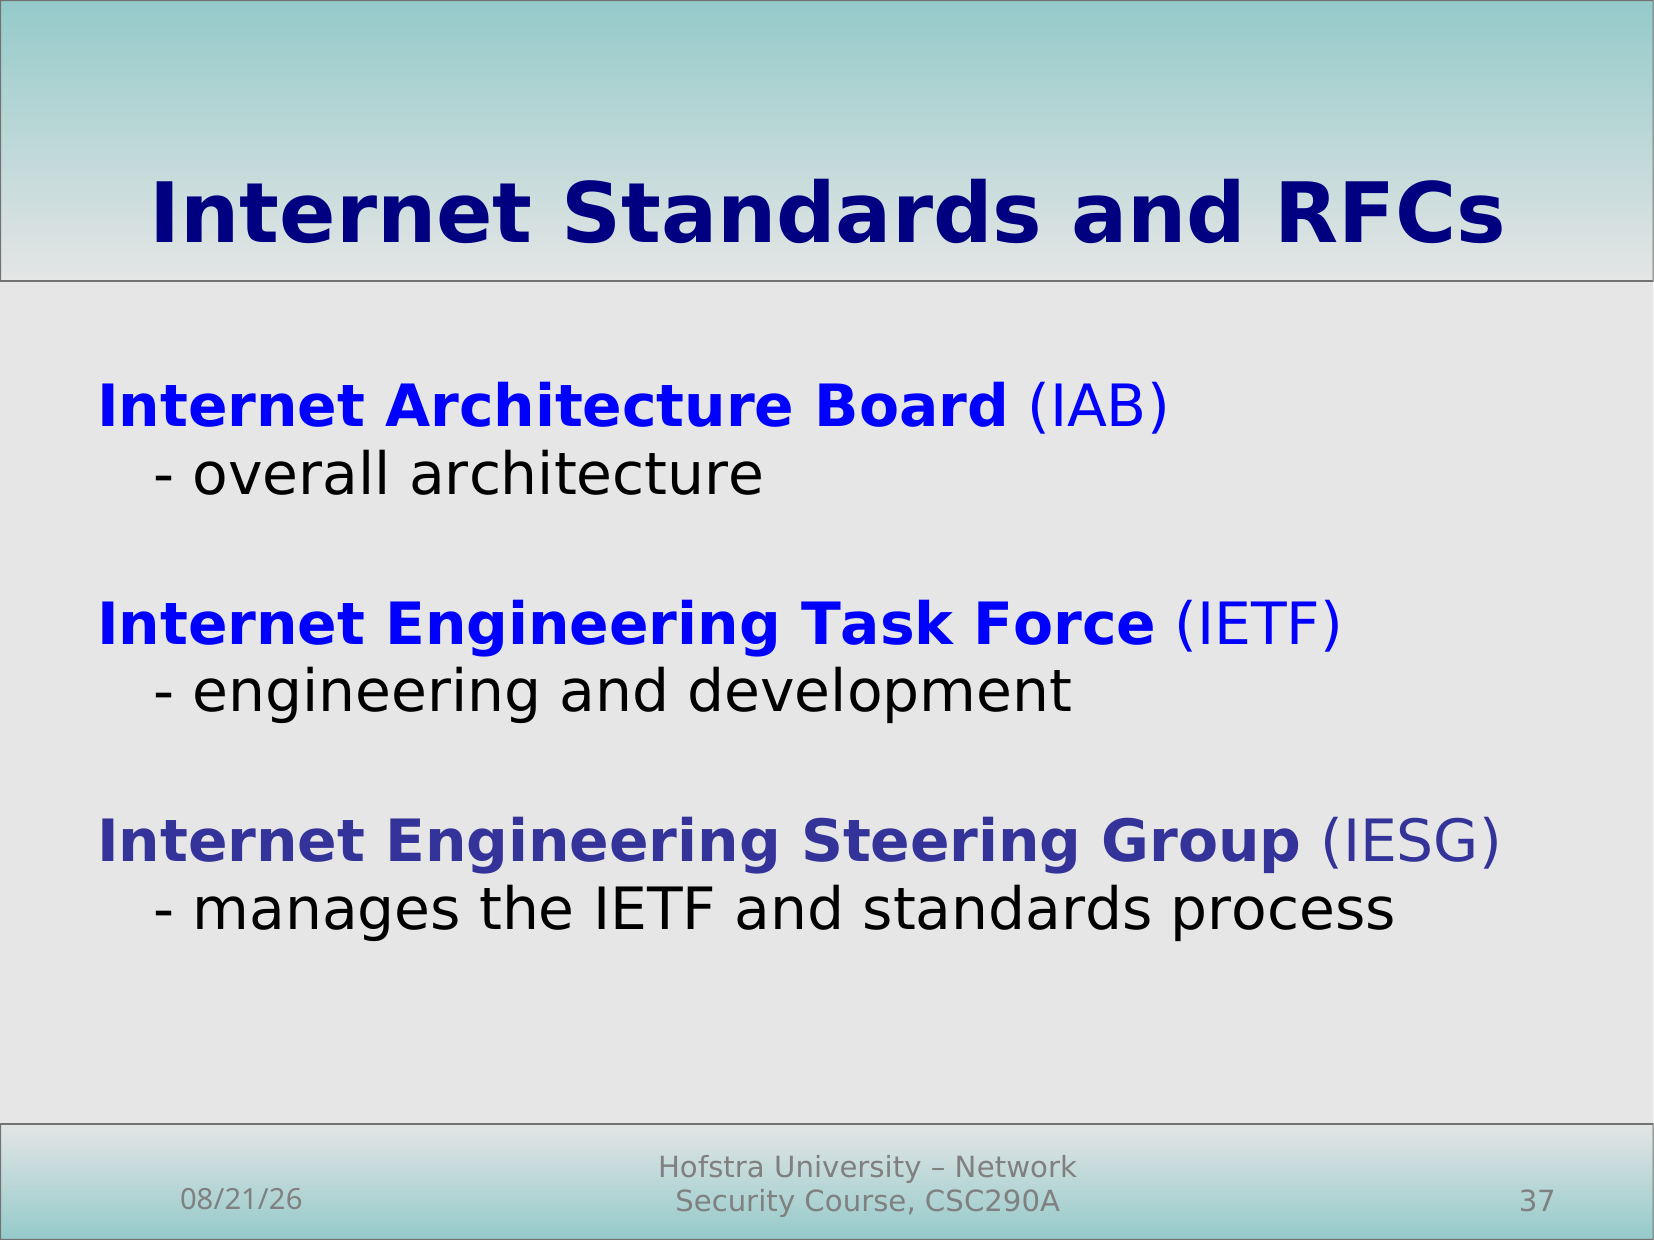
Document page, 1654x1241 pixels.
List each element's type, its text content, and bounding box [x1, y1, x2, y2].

title Internet Standards and RFCs [123, 0, 1534, 271]
list Internet Architecture Board (IAB) - overall architecture Internet Engineering Task Force (IETF) - engineering and development Internet Engineering Steering Group (IESG) - manages the IETF and standards process [82, 364, 1620, 1211]
